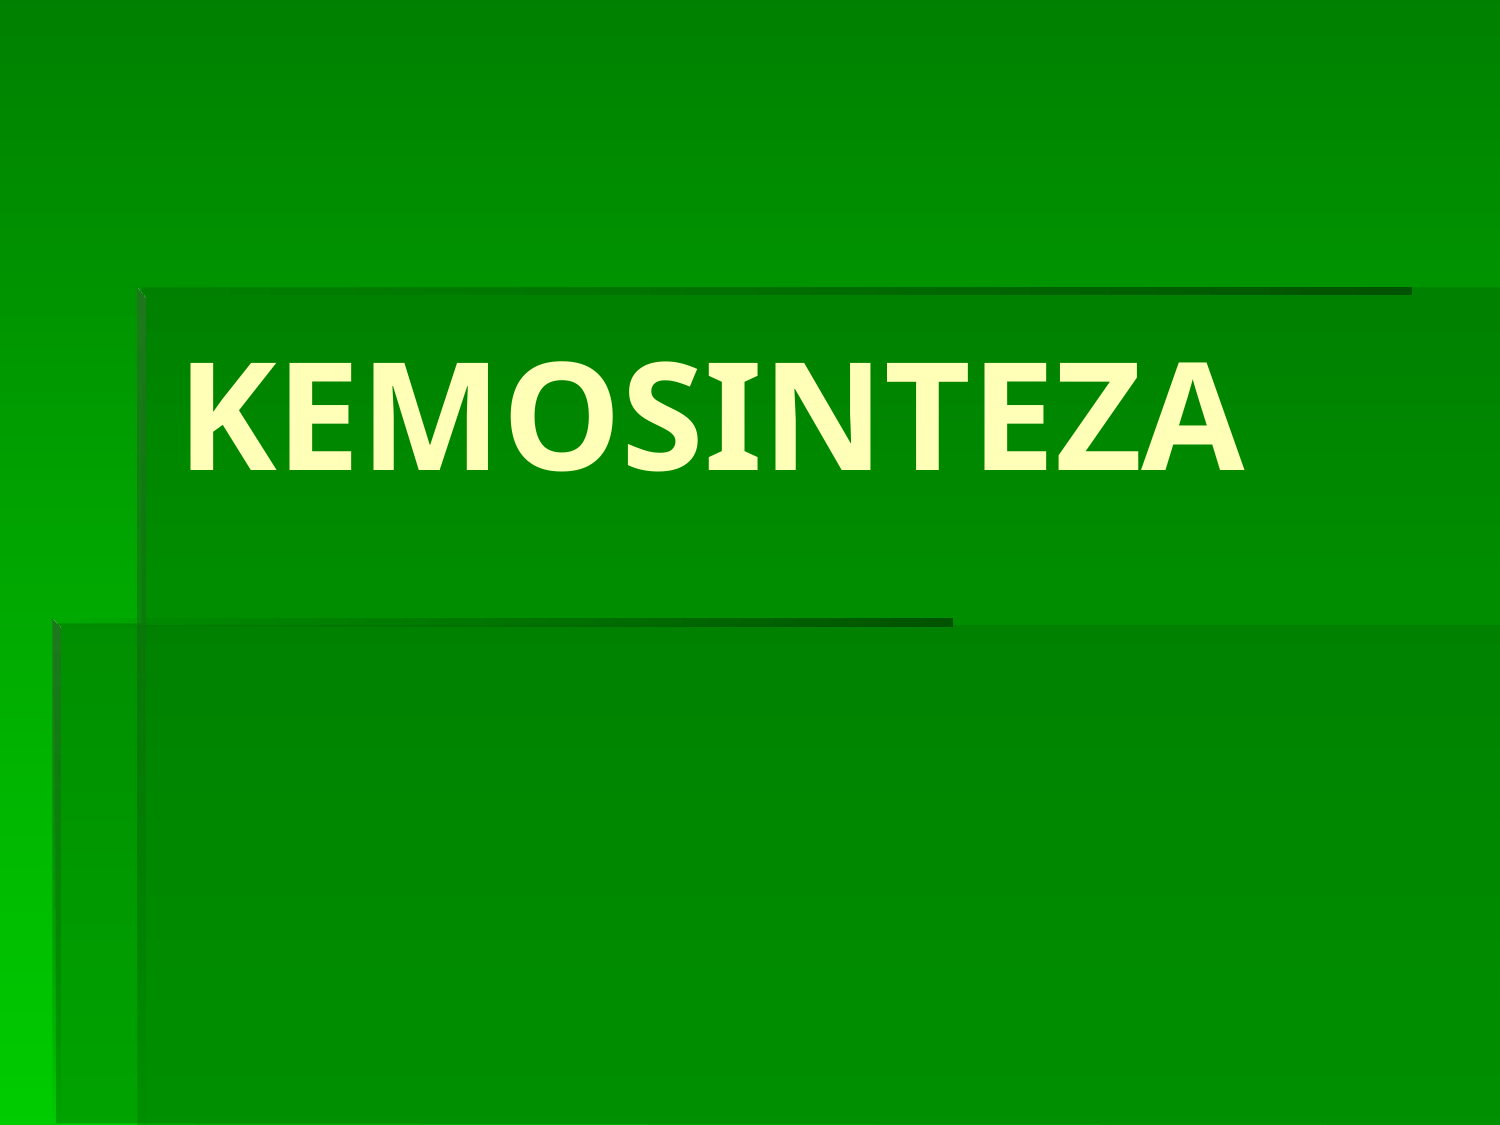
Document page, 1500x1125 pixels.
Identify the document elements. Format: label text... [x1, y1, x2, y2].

title KEMOSINTEZA [162, 312, 1438, 598]
